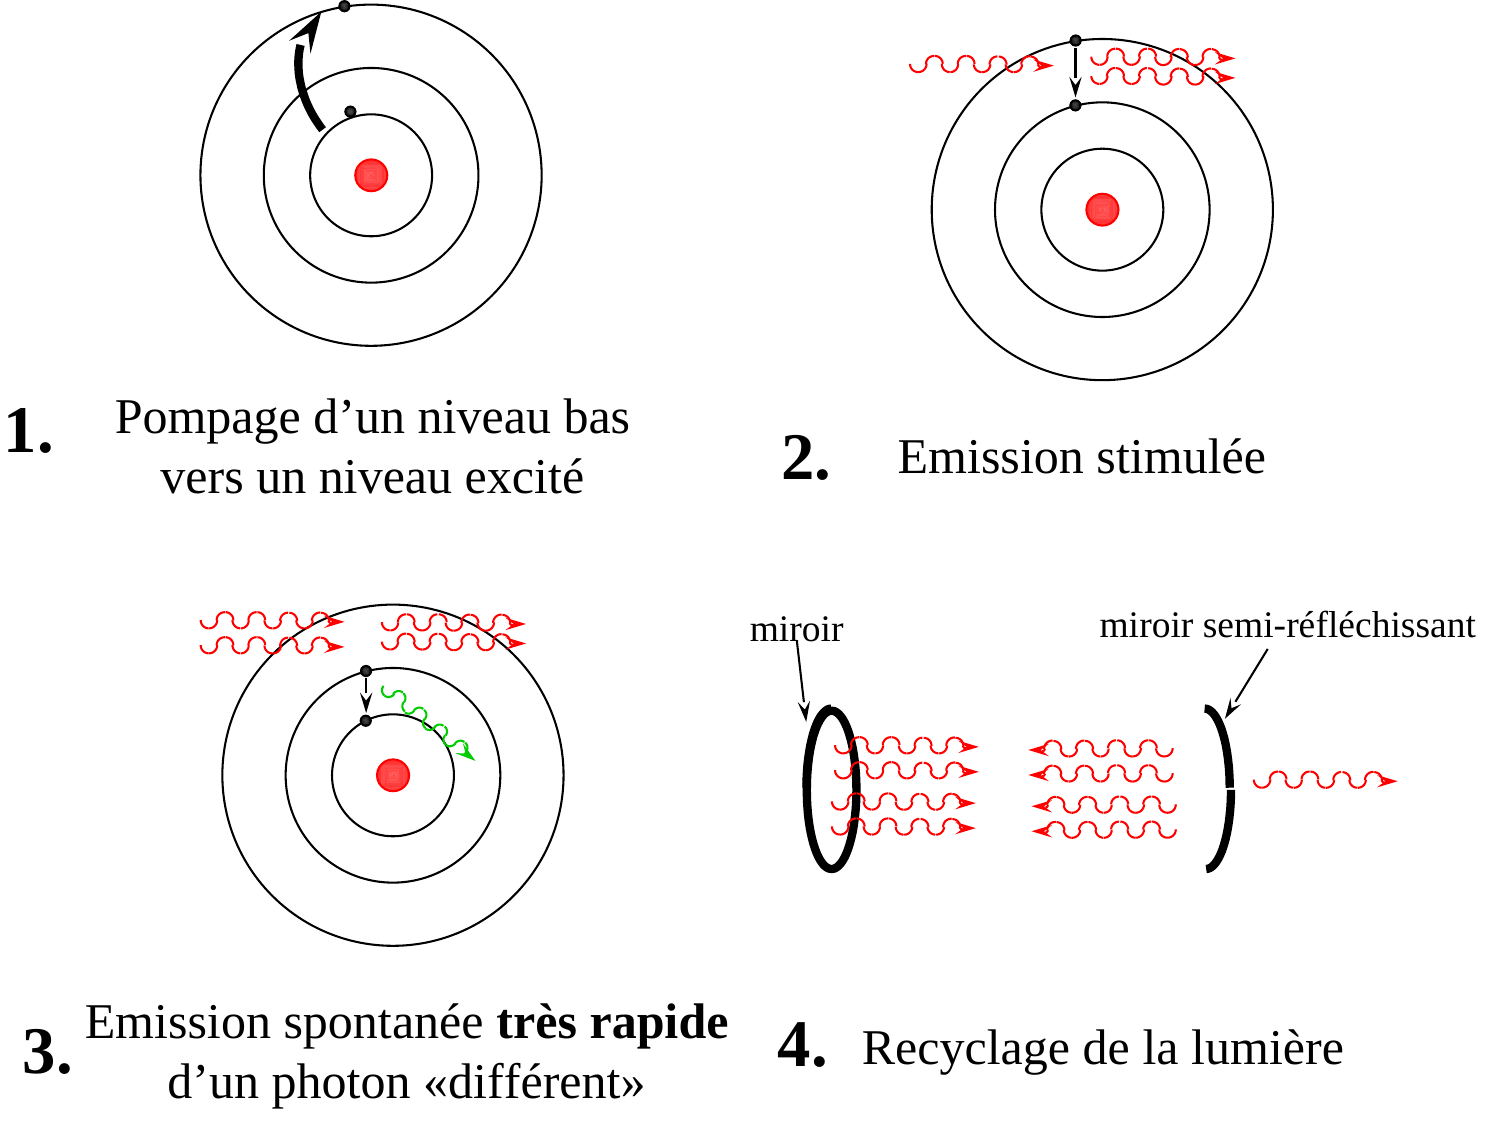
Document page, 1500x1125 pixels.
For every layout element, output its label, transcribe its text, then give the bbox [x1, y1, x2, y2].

text_box [1070, 100, 1081, 111]
text_box [345, 106, 356, 117]
text_box Recyclage de la lumière [846, 1006, 1360, 1082]
text_box Emission stimulée [882, 415, 1282, 491]
text_box Pompage d’un niveau bas vers un niveau excité [99, 375, 646, 511]
text_box [377, 759, 410, 792]
text_box [1086, 193, 1119, 226]
text_box 1. [0, 378, 70, 474]
text_box 2. [765, 405, 847, 501]
text_box miroir semi-réfléchissant [1084, 592, 1492, 654]
text_box [360, 715, 371, 726]
text_box [355, 159, 388, 192]
text_box 3. [7, 999, 89, 1095]
text_box Emission spontanée très rapide d’un photon «différent» [69, 981, 744, 1117]
text_box miroir [734, 596, 860, 657]
text_box 4. [762, 991, 844, 1088]
text_box [1070, 35, 1081, 46]
text_box [339, 1, 350, 12]
text_box [360, 665, 372, 677]
